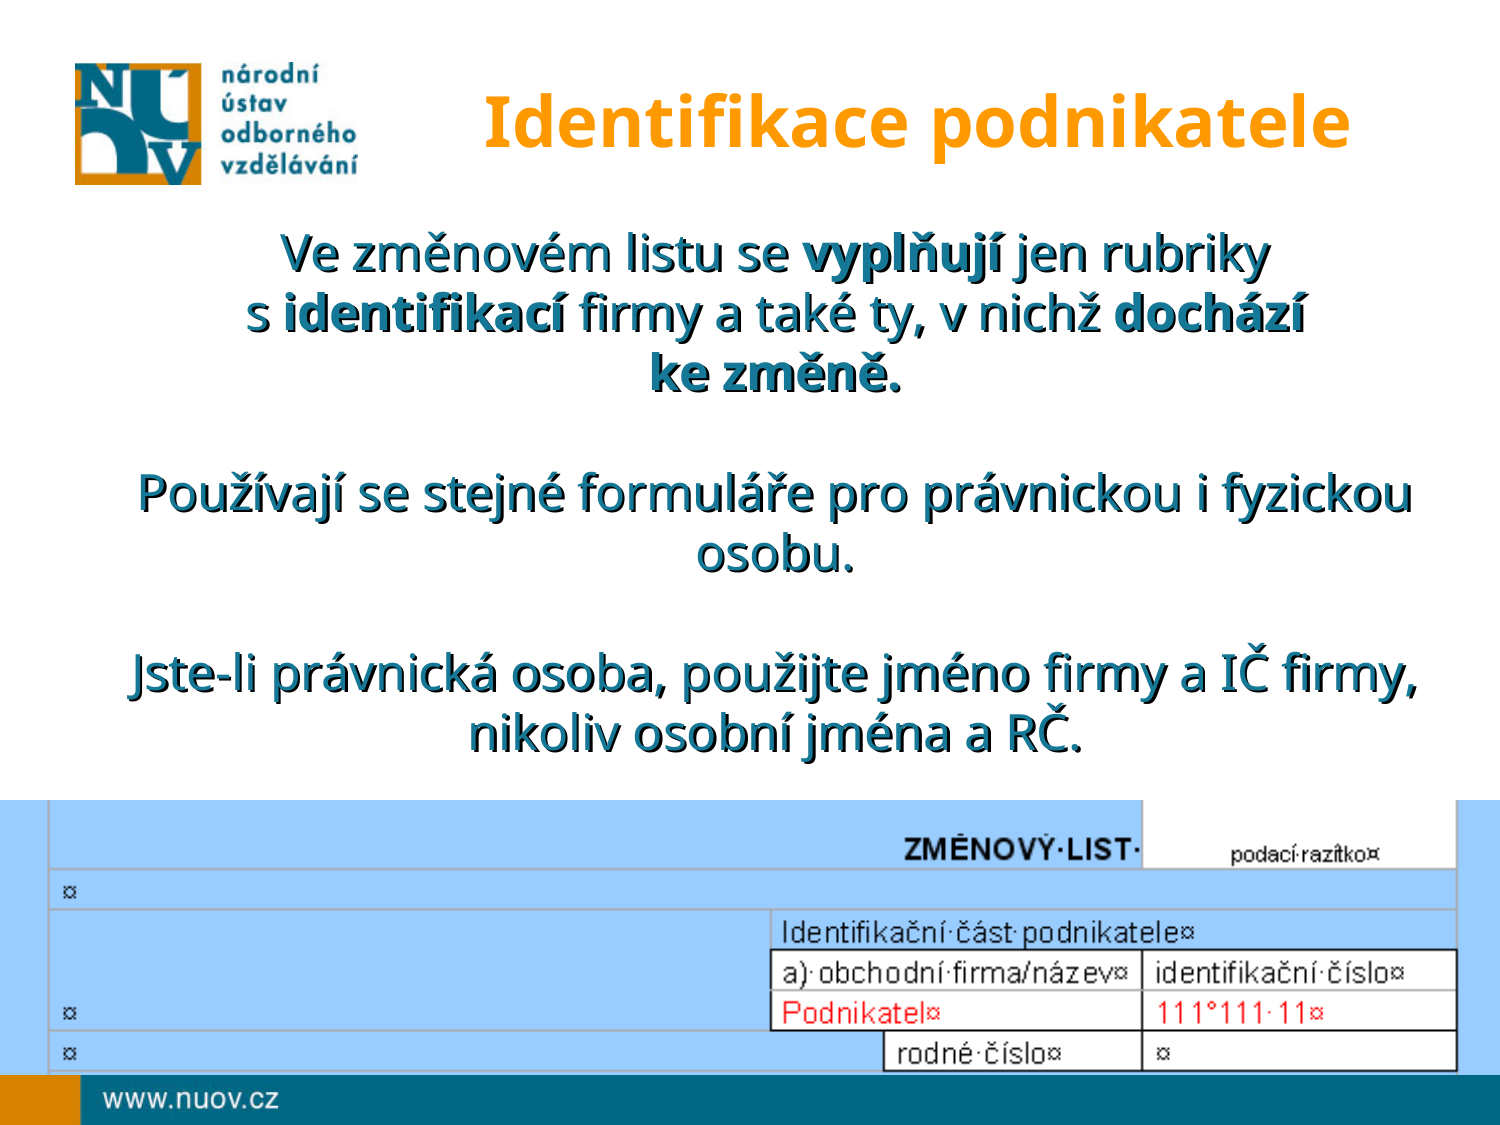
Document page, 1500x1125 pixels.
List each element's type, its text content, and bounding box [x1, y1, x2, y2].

text_box [0, 1075, 1500, 1125]
text_box Ve změnovém listu se vyplňují jen rubriky s identifikací firmy a také ty, v nichž dochází ke změně. Používají se stejné formuláře pro právnickou i fyzickou osobu. Jste-li právnická osoba, použijte jméno firmy a IČ firmy, nikoliv osobní jména a RČ. [49, 212, 1500, 768]
text_box [75, 62, 358, 185]
picture [0, 800, 1500, 1075]
title Identifikace podnikatele [412, 62, 1425, 175]
